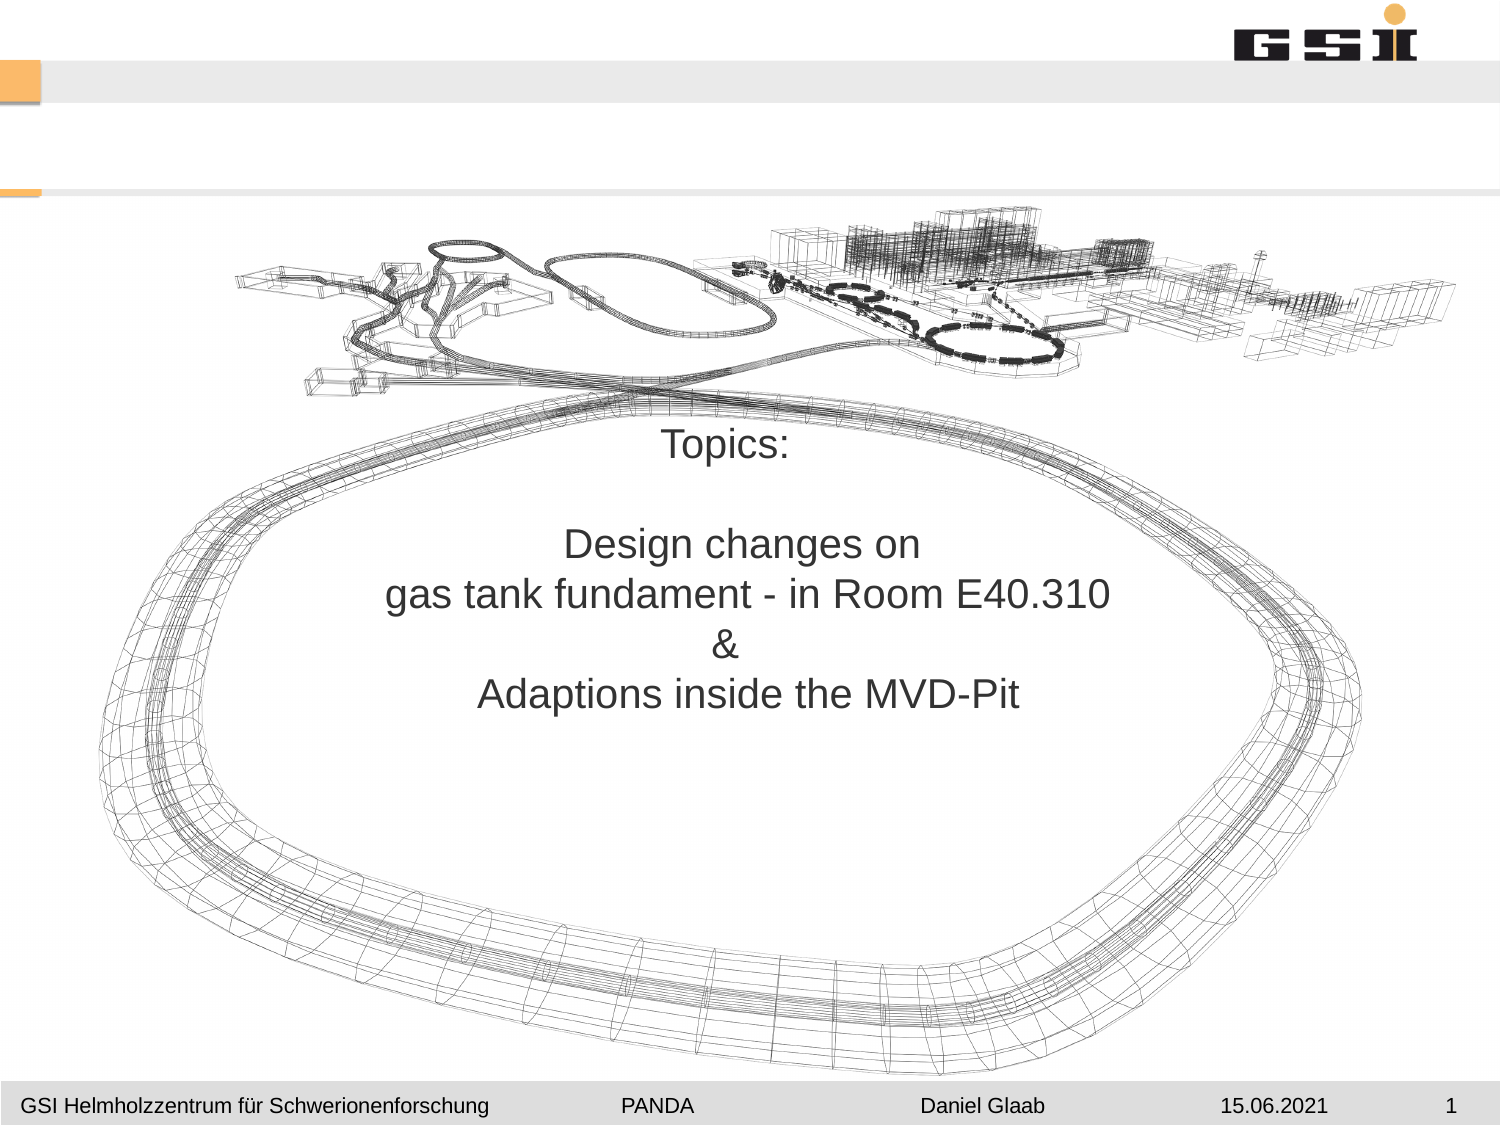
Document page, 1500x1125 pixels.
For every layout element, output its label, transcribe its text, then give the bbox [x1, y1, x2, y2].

picture [0, 197, 1500, 1080]
text_box Topics: Design changes on gas tank fundament - in Room E40.310 & Adaptions inside the MVD-Pit [188, 696, 1273, 825]
picture [0, 1, 1500, 189]
text_box GSI Helmholzzentrum für Schwerionenforschung PANDA Daniel Glaab 15.06.2021 1 [5, 1086, 1491, 1125]
text_box [0, 1080, 1500, 1125]
